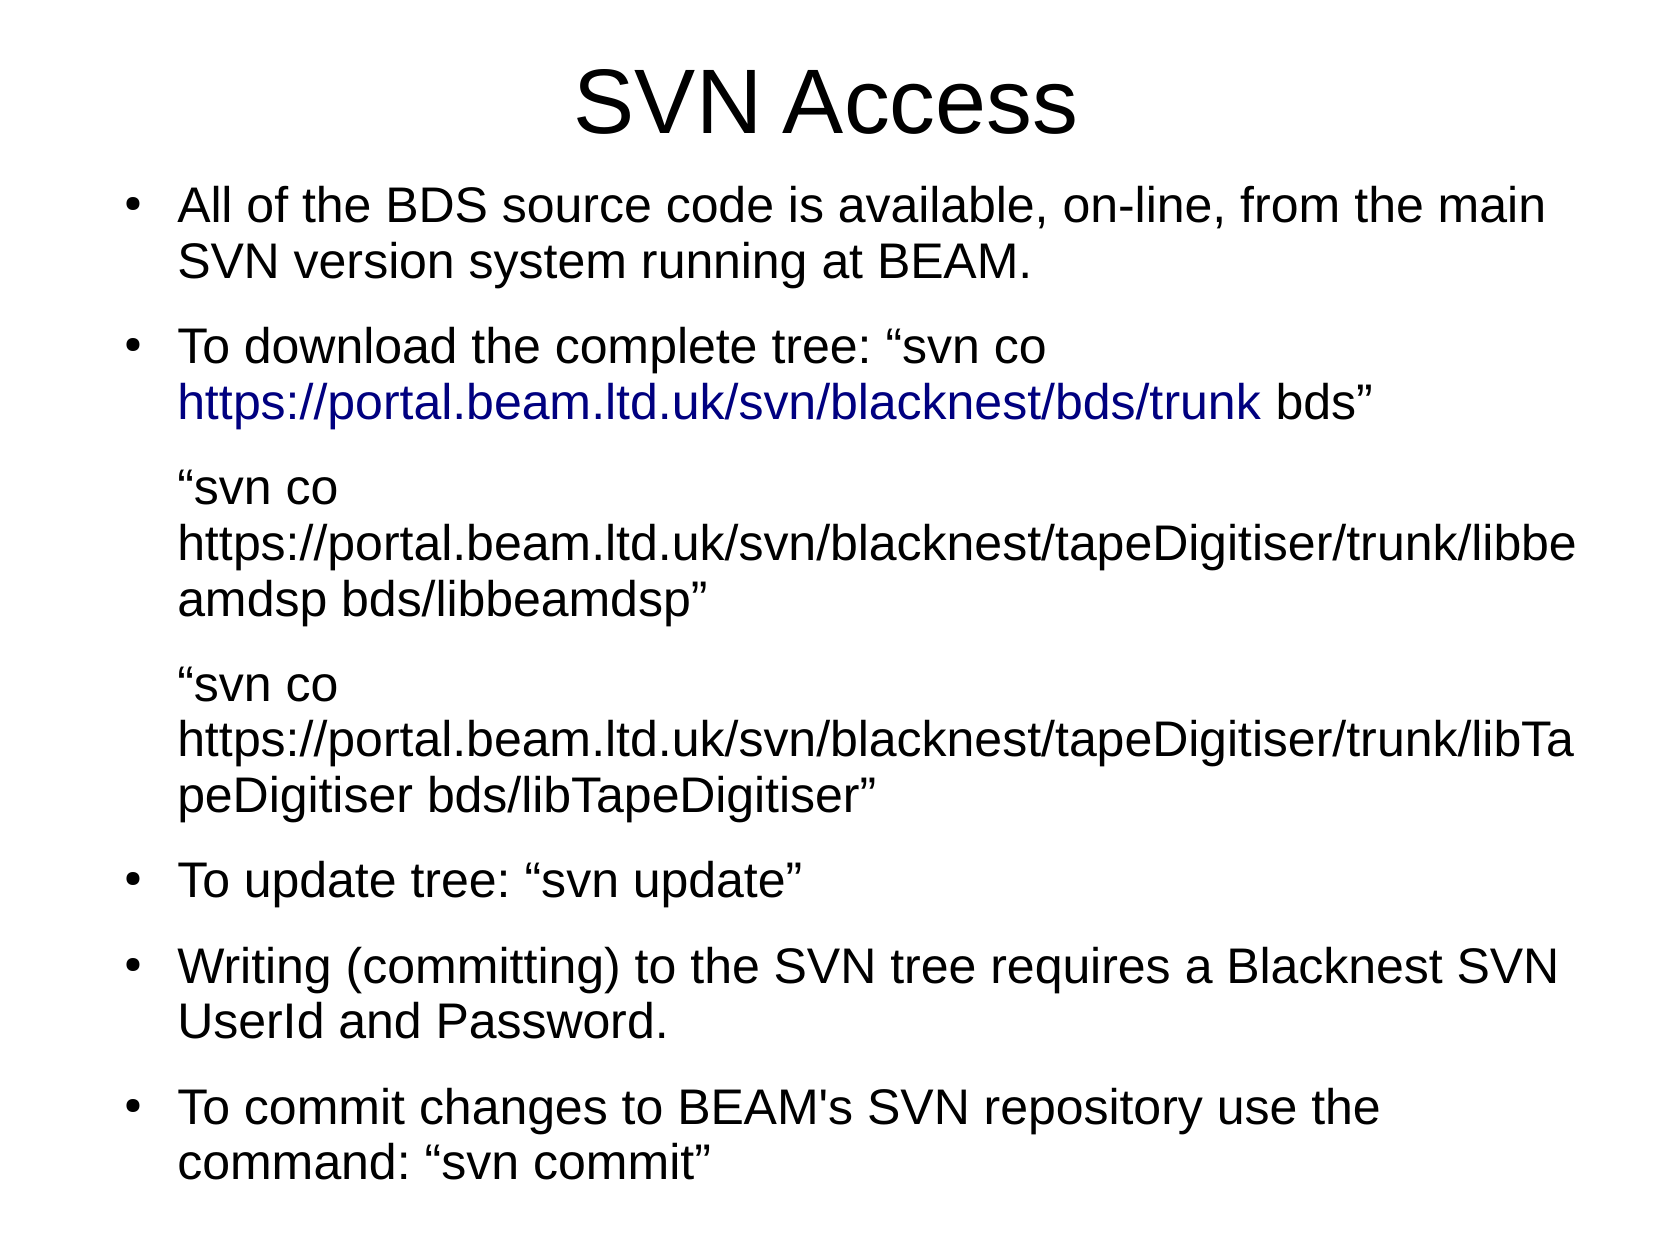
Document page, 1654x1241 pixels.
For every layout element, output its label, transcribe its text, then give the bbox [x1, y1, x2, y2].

list All of the BDS source code is available, on-line, from the main SVN version system running at BEAM. To download the complete tree: “svn co https://portal.beam.ltd.uk/svn/blacknest/bds/trunk bds” “svn co https://portal.beam.ltd.uk/svn/blacknest/tapeDigitiser/trunk/libbeamdsp bds/libbeamdsp” “svn co https://portal.beam.ltd.uk/svn/blacknest/tapeDigitiser/trunk/libTapeDigitiser bds/libTapeDigitiser” To update tree: “svn update” Writing (committing) to the SVN tree requires a Blacknest SVN UserId and Password. To commit changes to BEAM's SVN repository use the command: “svn commit” [106, 177, 1595, 1191]
title SVN Access [82, 50, 1571, 154]
